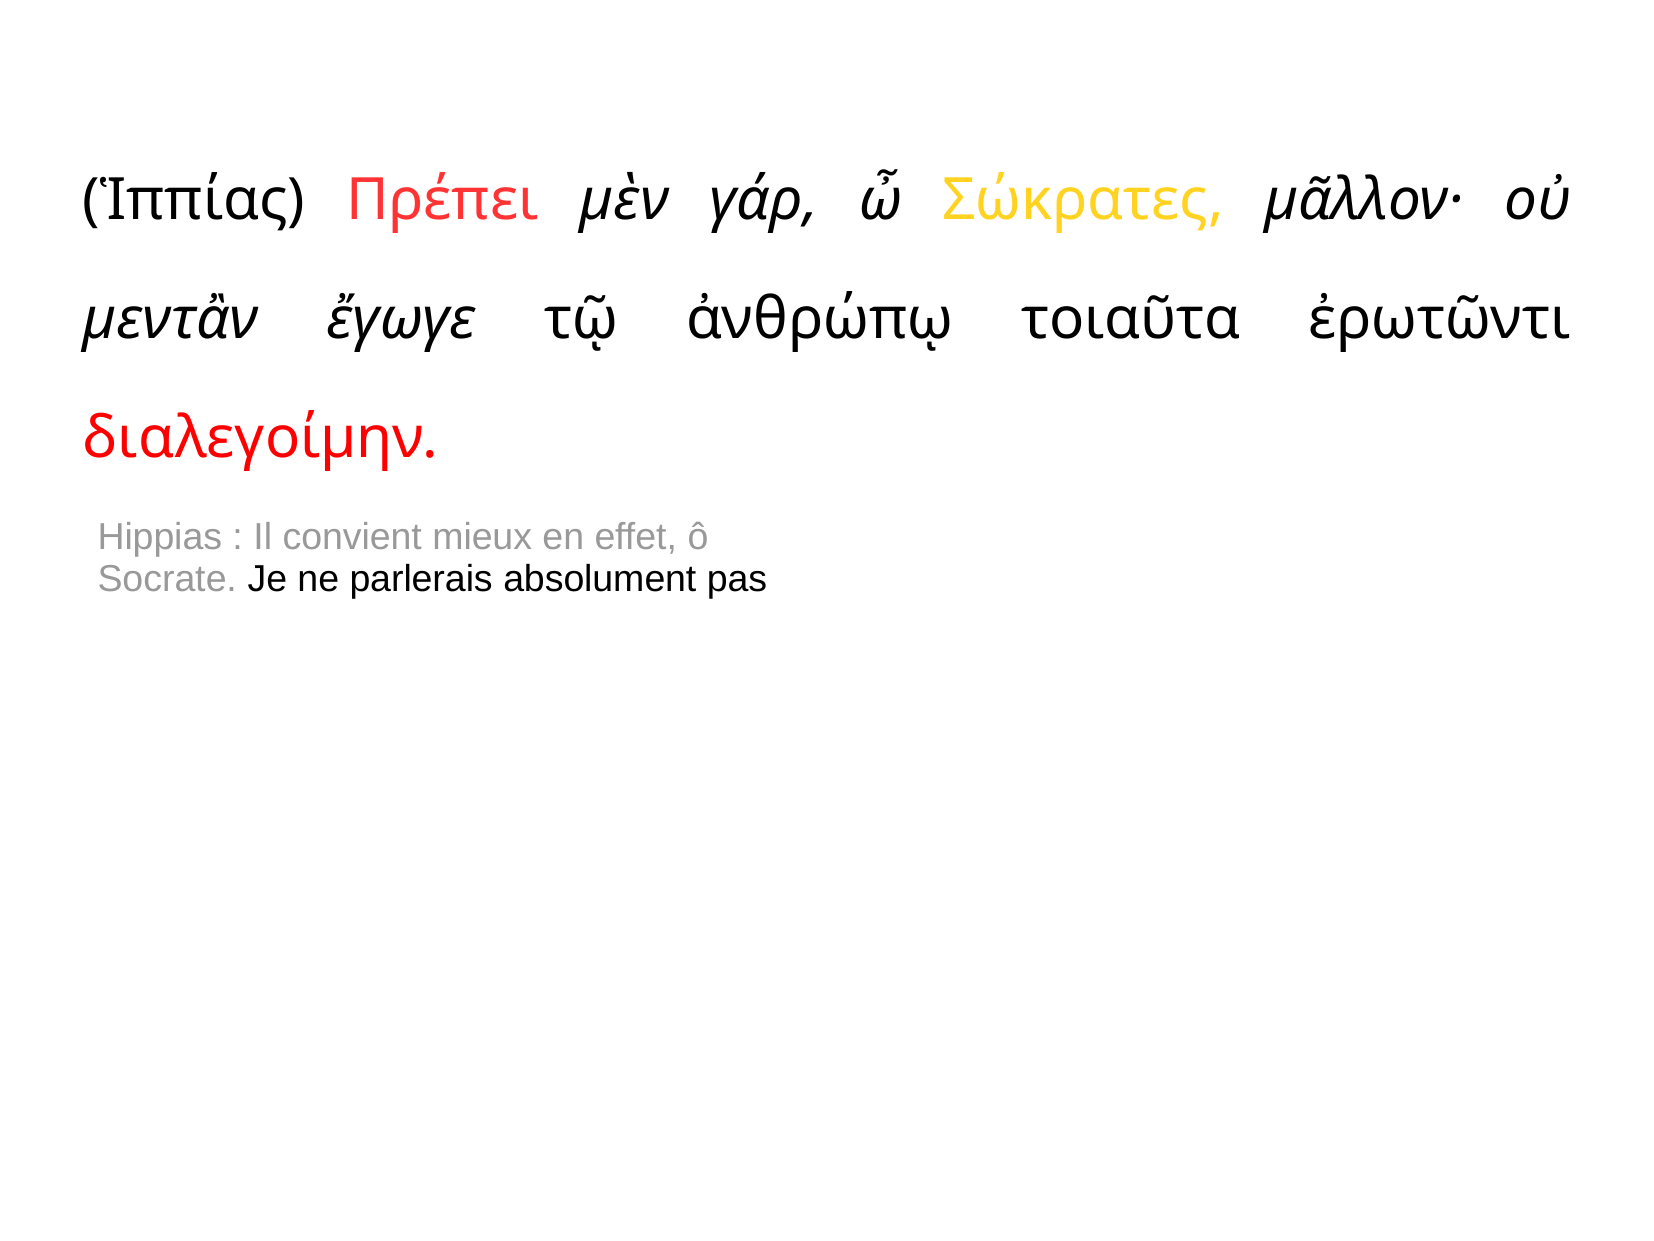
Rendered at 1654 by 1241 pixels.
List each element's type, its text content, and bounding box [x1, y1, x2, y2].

text_box Hippias : Il convient mieux en effet, ô Socrate. Je ne parlerais absolument pas [82, 507, 827, 607]
list (Ἱππίας) Πρέπει μὲν γάρ, ὦ Σώκρατες, μᾶλλον· οὐ μεντἂν ἔγωγε τῷ ἀνθρώπῳ τοιαῦτα ἐρωτῶντι διαλεγοίμην. [82, 118, 1571, 1109]
